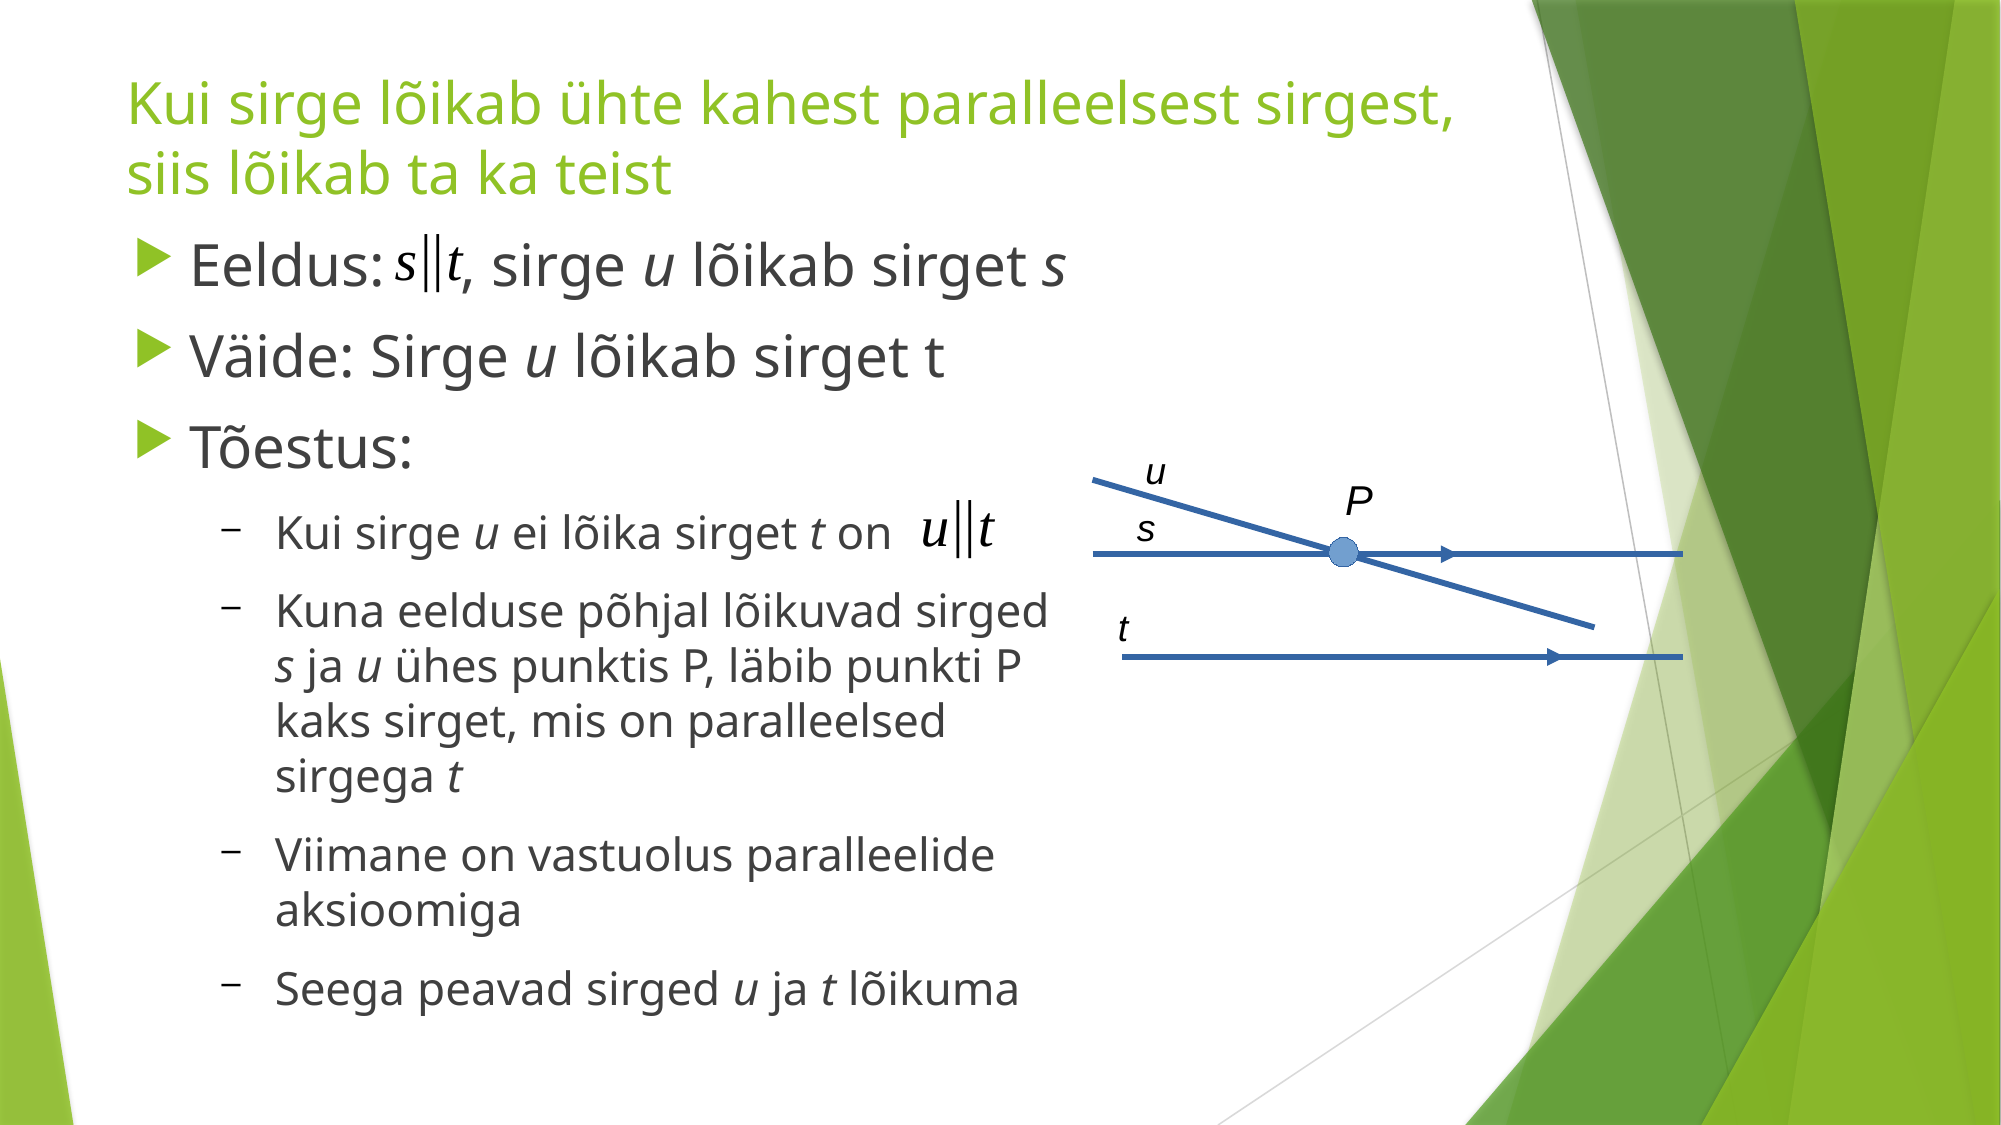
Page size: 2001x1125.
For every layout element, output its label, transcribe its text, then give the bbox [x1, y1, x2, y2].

text_box u [1130, 495, 1144, 499]
chart [386, 228, 473, 296]
text_box s [1122, 499, 1171, 557]
chart [377, 429, 389, 494]
title Kui sirge lõikab ühte kahest paralleelsest sirgest, siis lõikab ta ka teist [111, 58, 1522, 276]
text_box P [1330, 470, 1388, 532]
text_box u [1130, 442, 1182, 500]
chart [914, 494, 1004, 562]
text_box [1328, 537, 1359, 567]
text_box t [1103, 600, 1152, 657]
list Eeldus: , sirge u lõikab sirget s Väide: Sirge u lõikab sirget t Tõestus: Kui sirge u ei lõika sirget t on Kuna eelduse põhjal lõikuvad sirged s ja u ühes punktis P, läbib punkti P kaks sirget, mis on paralleelsed sirgega t Viimane on vastuolus paralleelide aksioomiga Seega peavad sirged u ja t lõikuma [118, 129, 1093, 1075]
